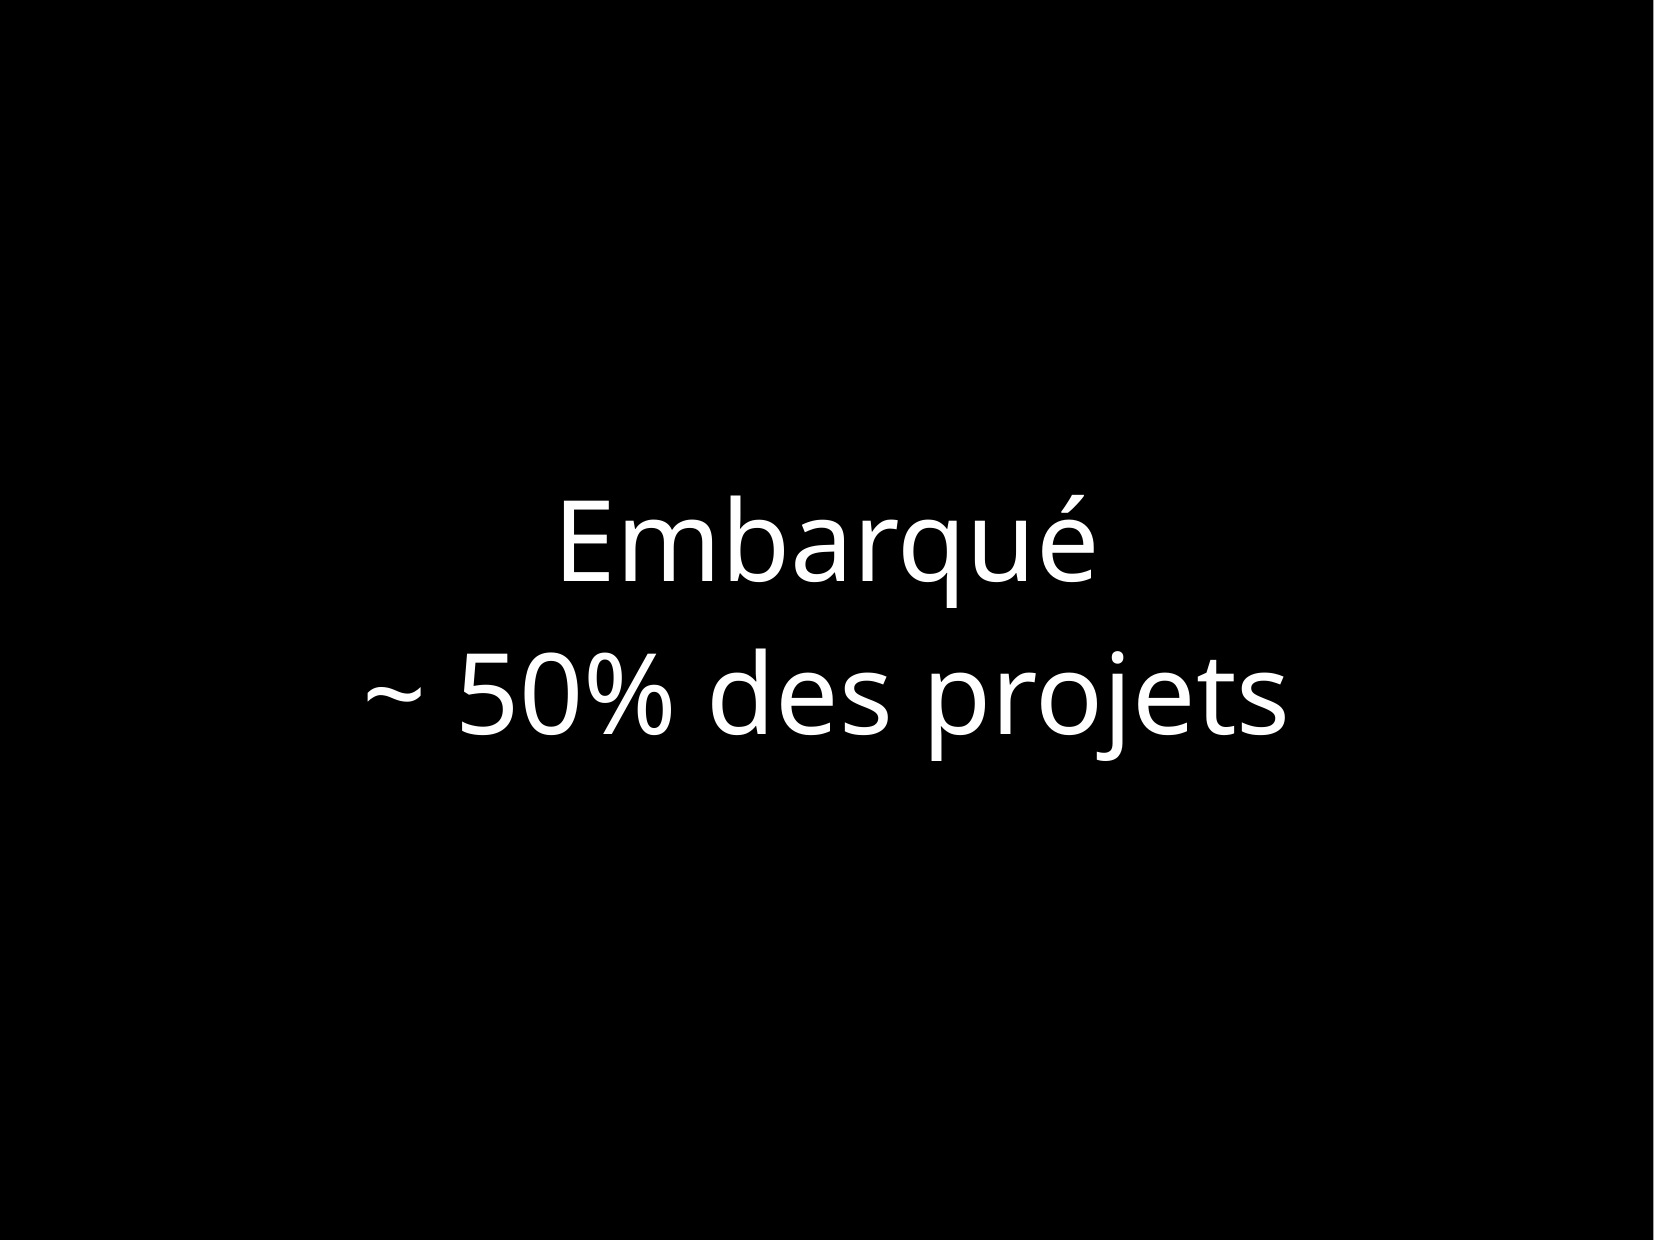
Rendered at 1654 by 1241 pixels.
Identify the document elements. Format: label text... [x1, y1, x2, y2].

title Embarqué ~ 50% des projets [82, 56, 1571, 1172]
